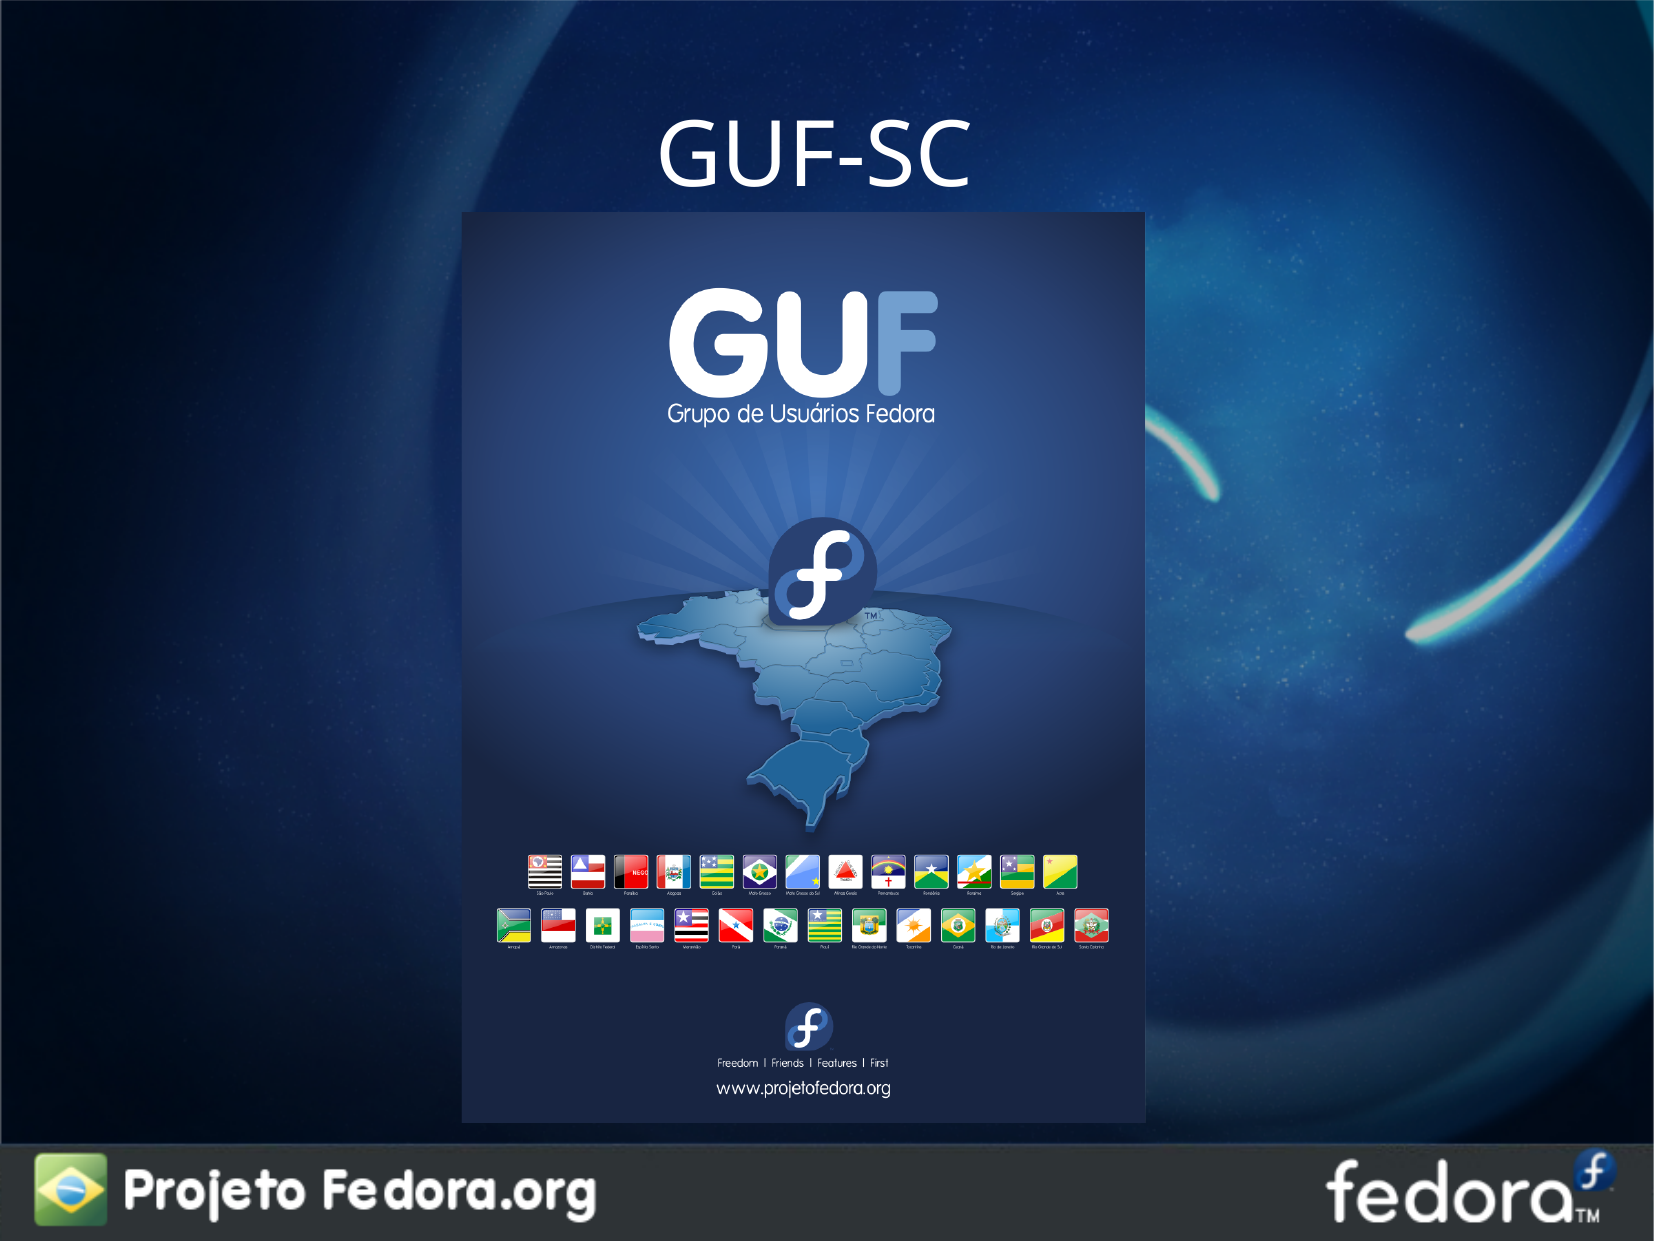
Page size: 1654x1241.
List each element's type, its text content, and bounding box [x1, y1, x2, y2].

title GUF-SC [82, 49, 1571, 257]
picture [0, 0, 1654, 1241]
